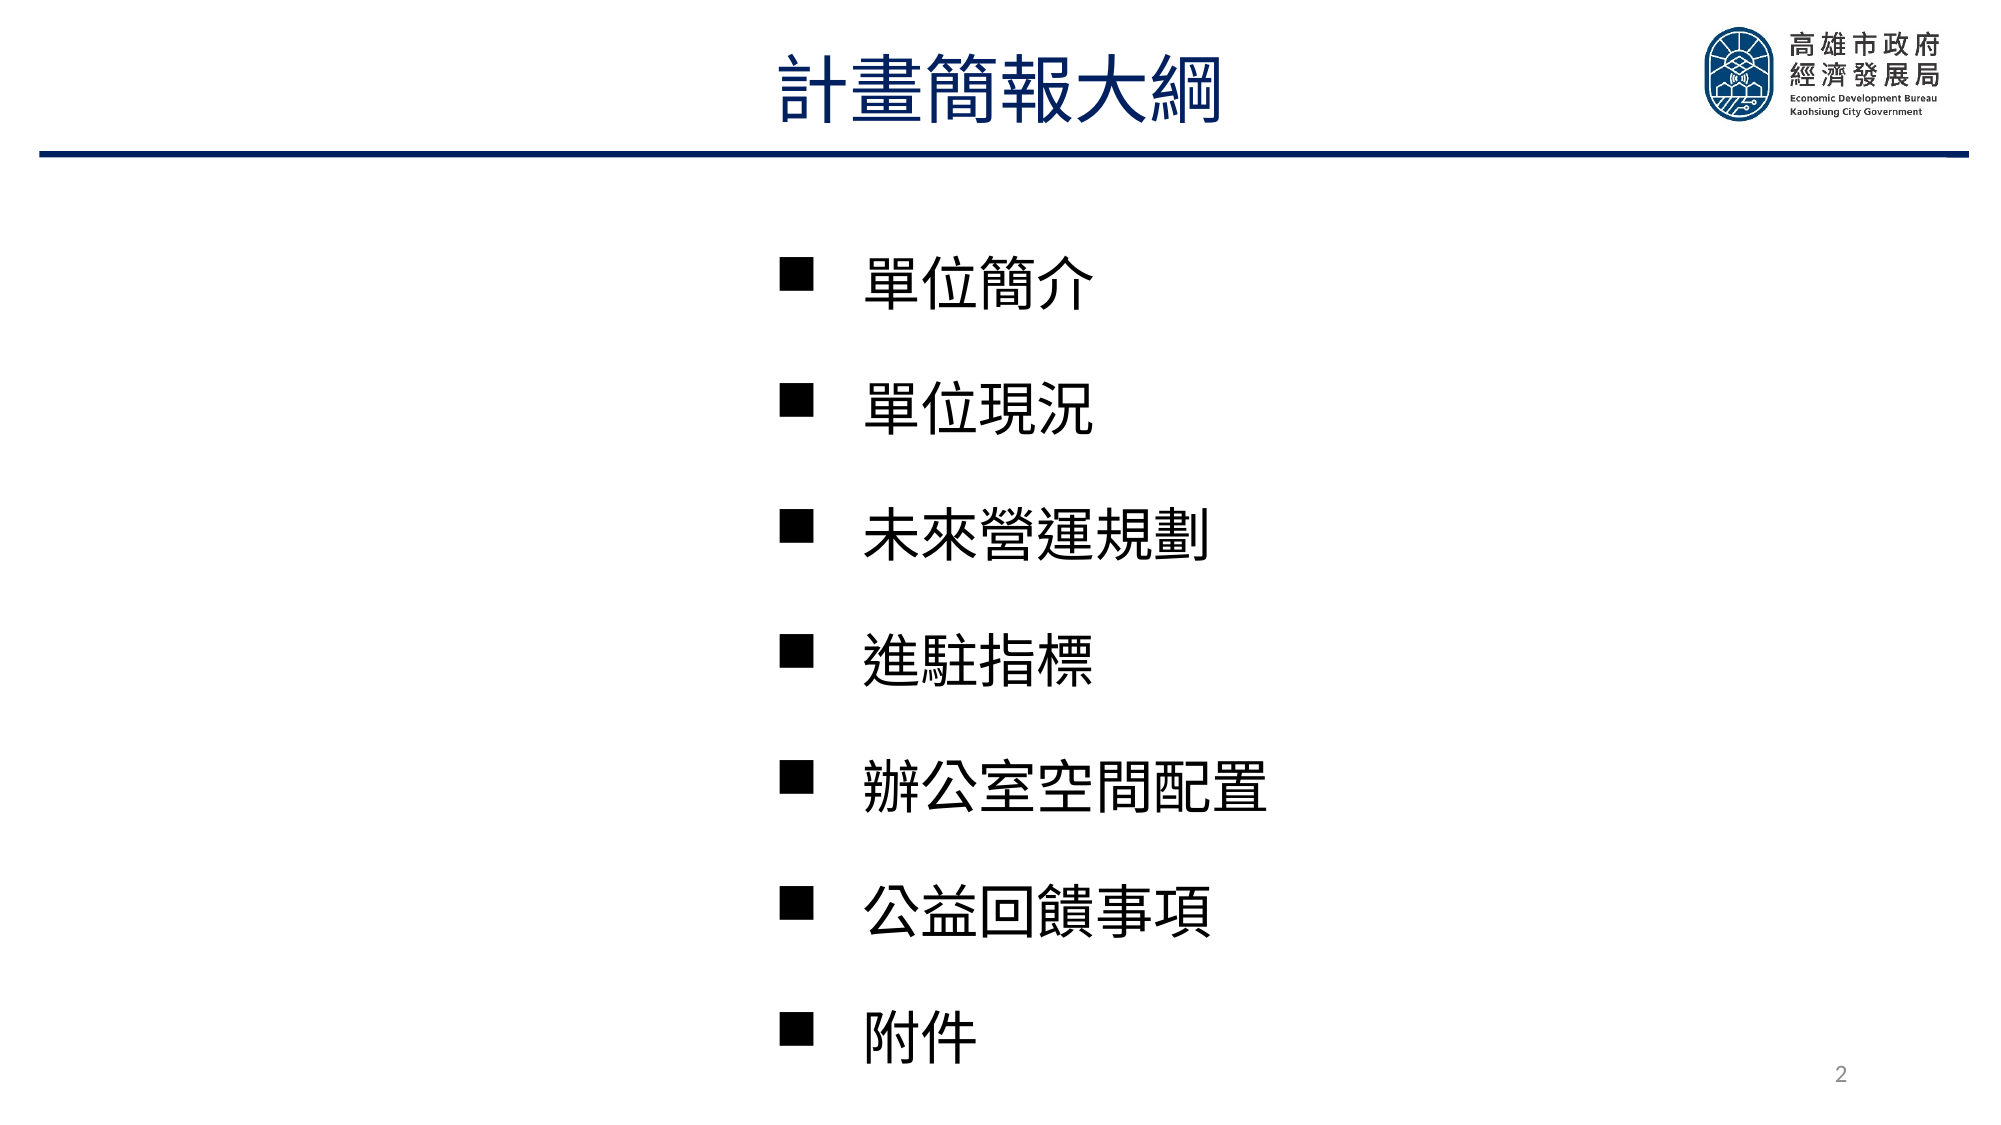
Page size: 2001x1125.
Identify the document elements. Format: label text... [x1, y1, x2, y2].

picture [1662, 7, 1969, 148]
text_box 計畫簡報大綱 [0, 35, 2000, 187]
text_box 單位簡介 單位現況 未來營運規劃 進駐指標 辦公室空間配置 公益回饋事項 附件 [759, 204, 1449, 1103]
slide_number <編號> [1412, 1042, 1863, 1103]
